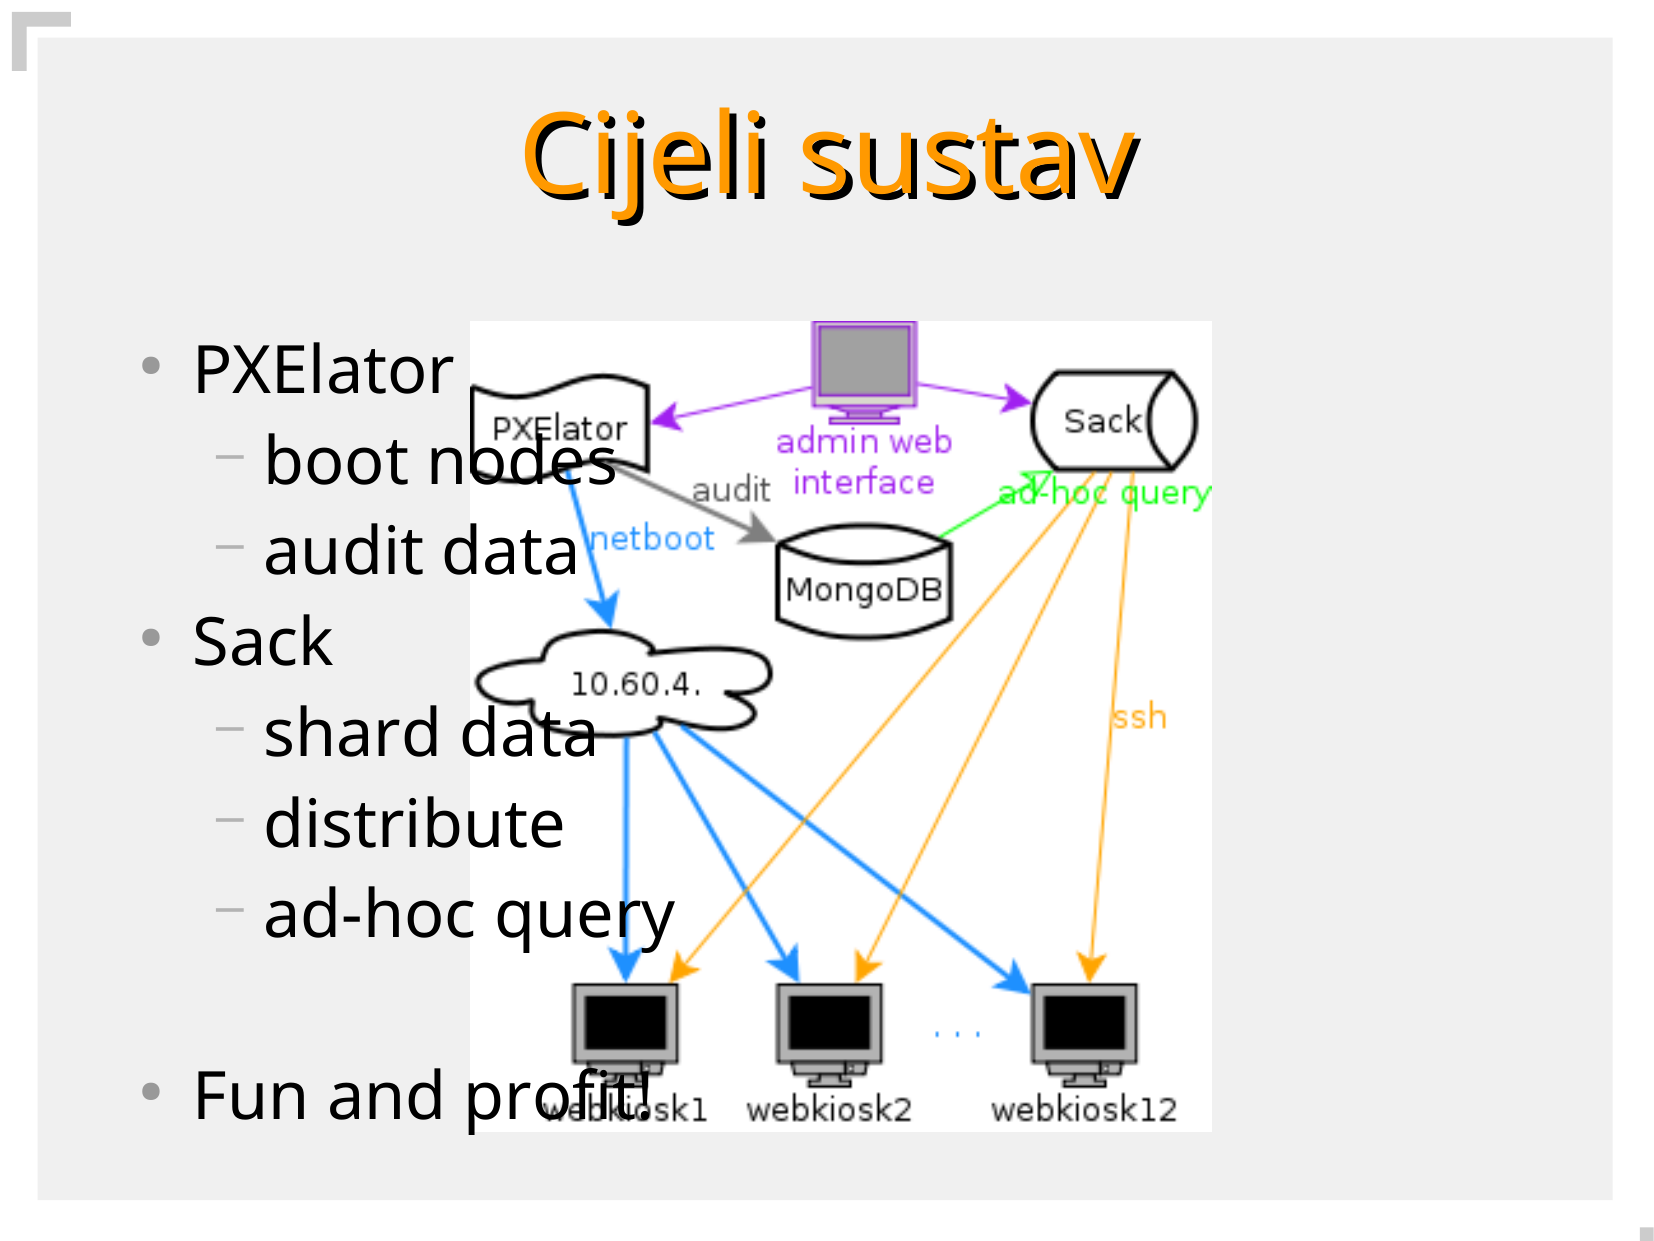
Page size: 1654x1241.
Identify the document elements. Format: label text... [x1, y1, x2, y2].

title Cijeli sustav [121, 46, 1534, 254]
picture [470, 321, 1562, 1132]
list PXElator boot nodes audit data Sack shard data distribute ad-hoc query Fun and profit! [121, 322, 824, 1132]
